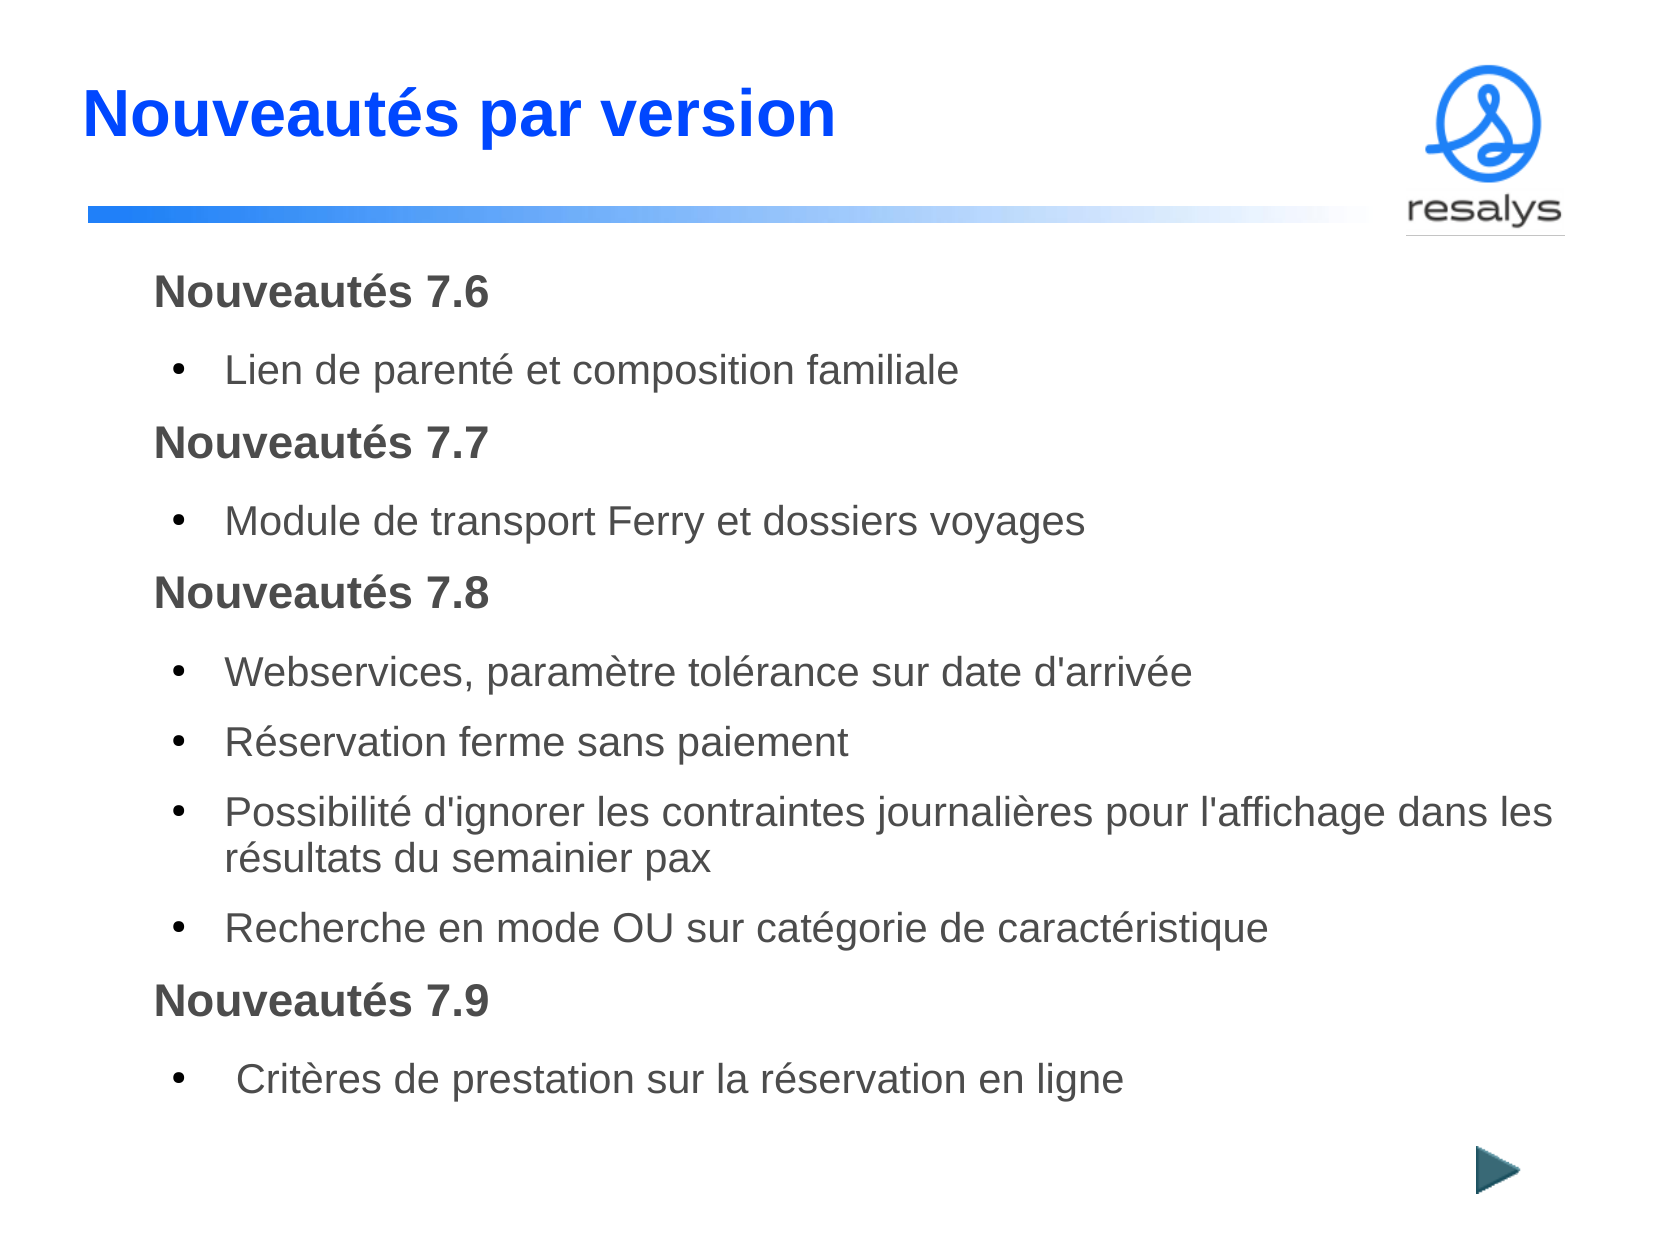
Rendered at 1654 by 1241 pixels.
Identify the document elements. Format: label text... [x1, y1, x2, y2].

title Nouveautés par version [82, 49, 1359, 178]
picture [88, 58, 1565, 237]
picture [1476, 1146, 1524, 1194]
list Nouveautés 7.6 Lien de parenté et composition familiale Nouveautés 7.7 Module de transport Ferry et dossiers voyages Nouveautés 7.8 Webservices, paramètre tolérance sur date d'arrivée Réservation ferme sans paiement Possibilité d'ignorer les contraintes journalières pour l'affichage dans les résultats du semainier pax Recherche en mode OU sur catégorie de caractéristique Nouveautés 7.9 Critères de prestation sur la réservation en ligne [82, 265, 1571, 1184]
